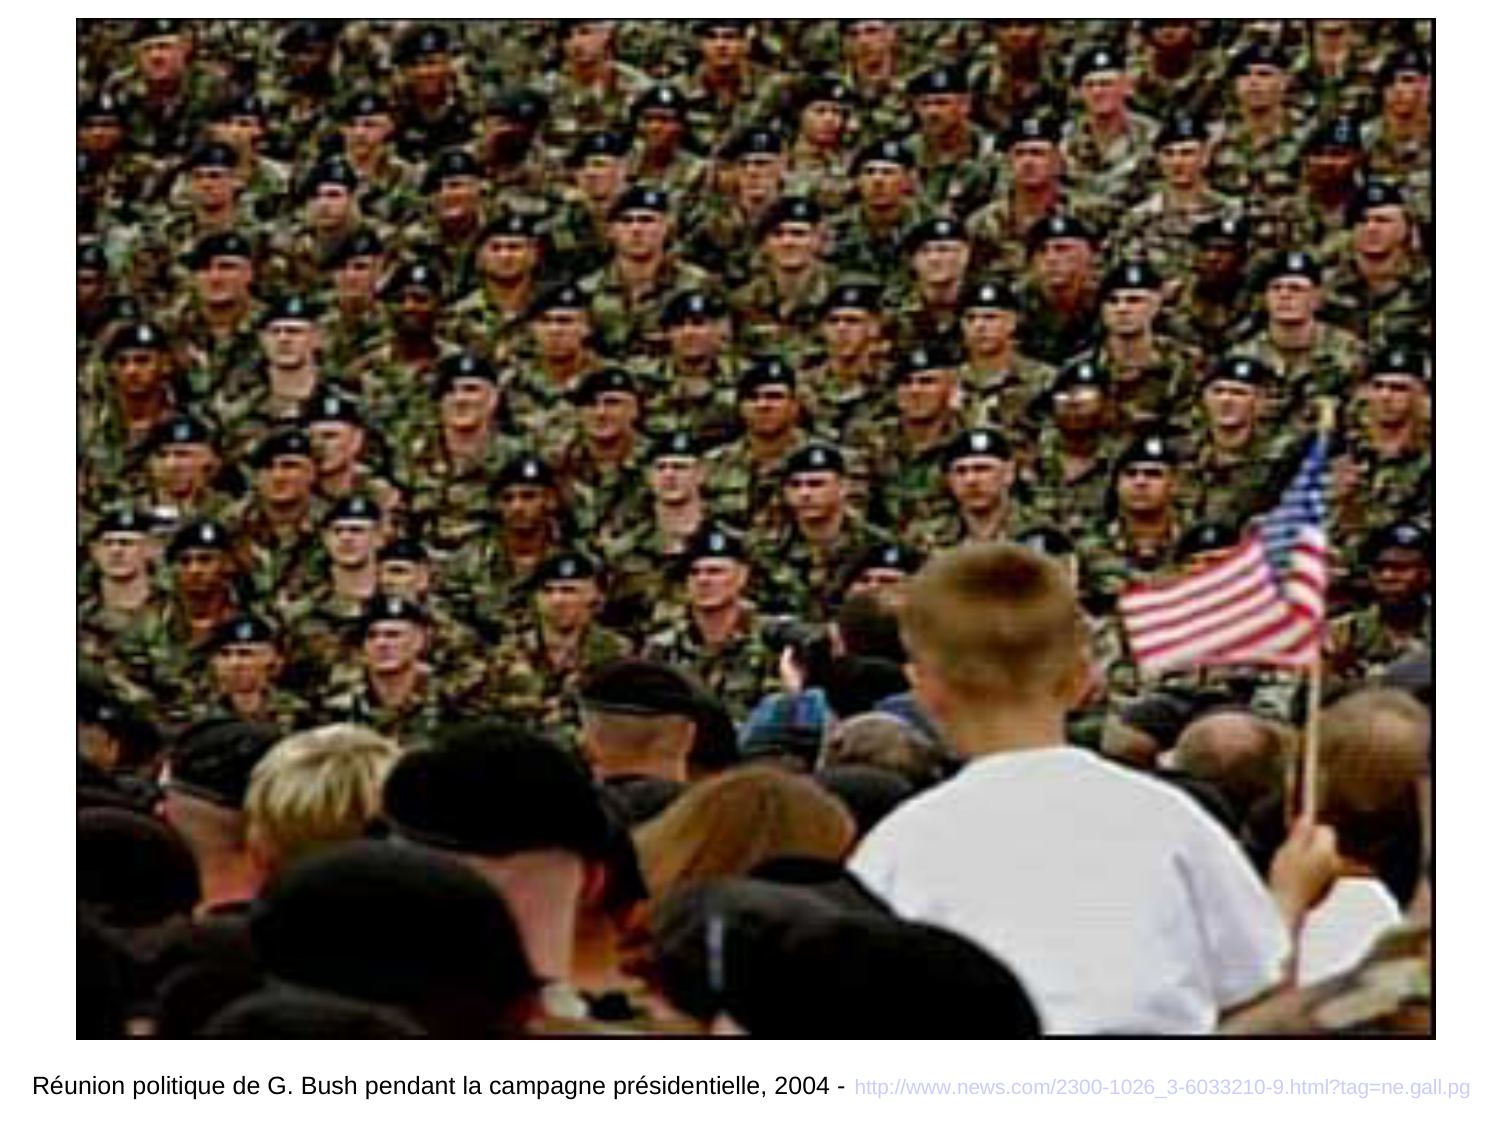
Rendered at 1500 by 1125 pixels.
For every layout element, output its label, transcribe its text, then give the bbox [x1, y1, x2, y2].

picture [76, 18, 1436, 1040]
text_box Réunion politique de G. Bush pendant la campagne présidentielle, 2004 - http://www.news.com/2300-1026_3-6033210-9.html?tag=ne.gall.pg [17, 1061, 1492, 1108]
